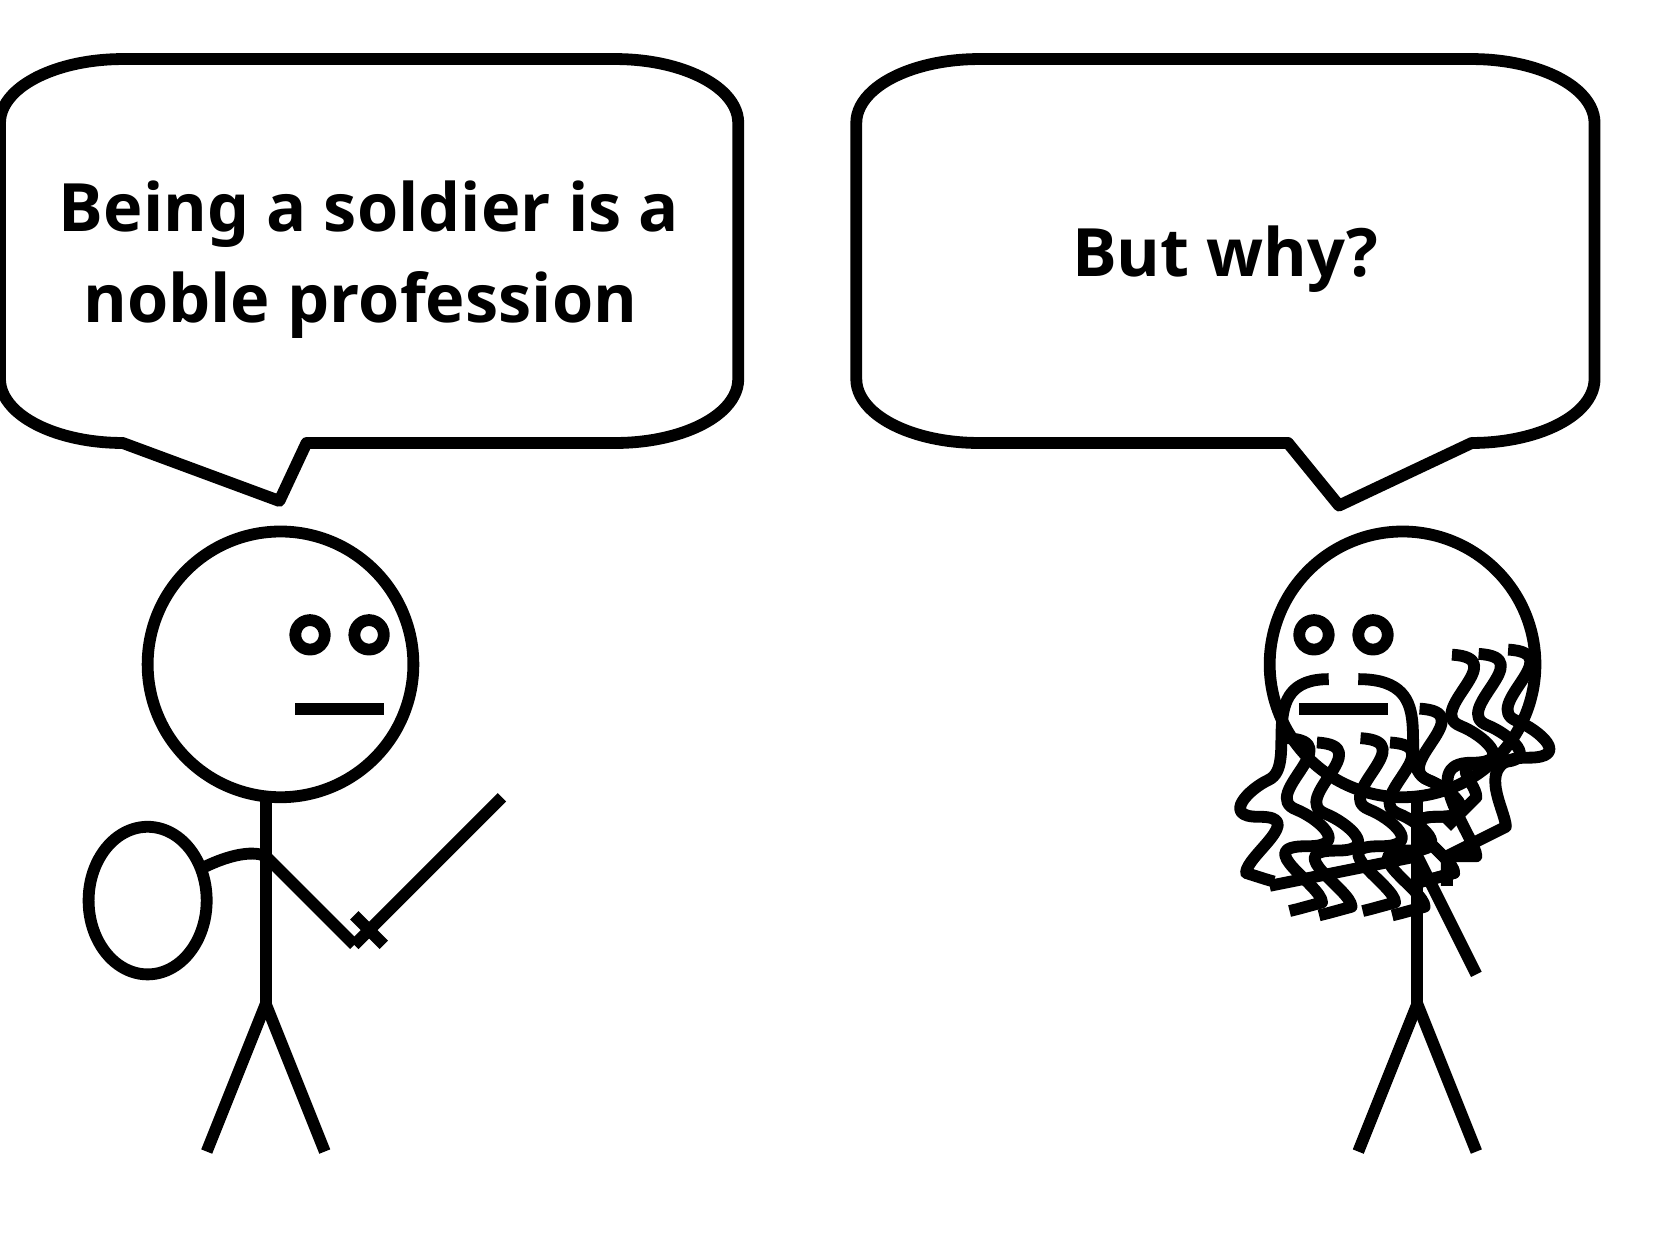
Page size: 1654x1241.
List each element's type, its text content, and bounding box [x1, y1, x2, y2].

text_box [88, 826, 207, 975]
text_box Being a soldier is a noble profession [0, 59, 739, 501]
text_box But why? [856, 59, 1595, 506]
text_box [1299, 620, 1329, 650]
text_box [354, 620, 384, 650]
text_box [295, 620, 325, 650]
text_box [1358, 620, 1388, 650]
